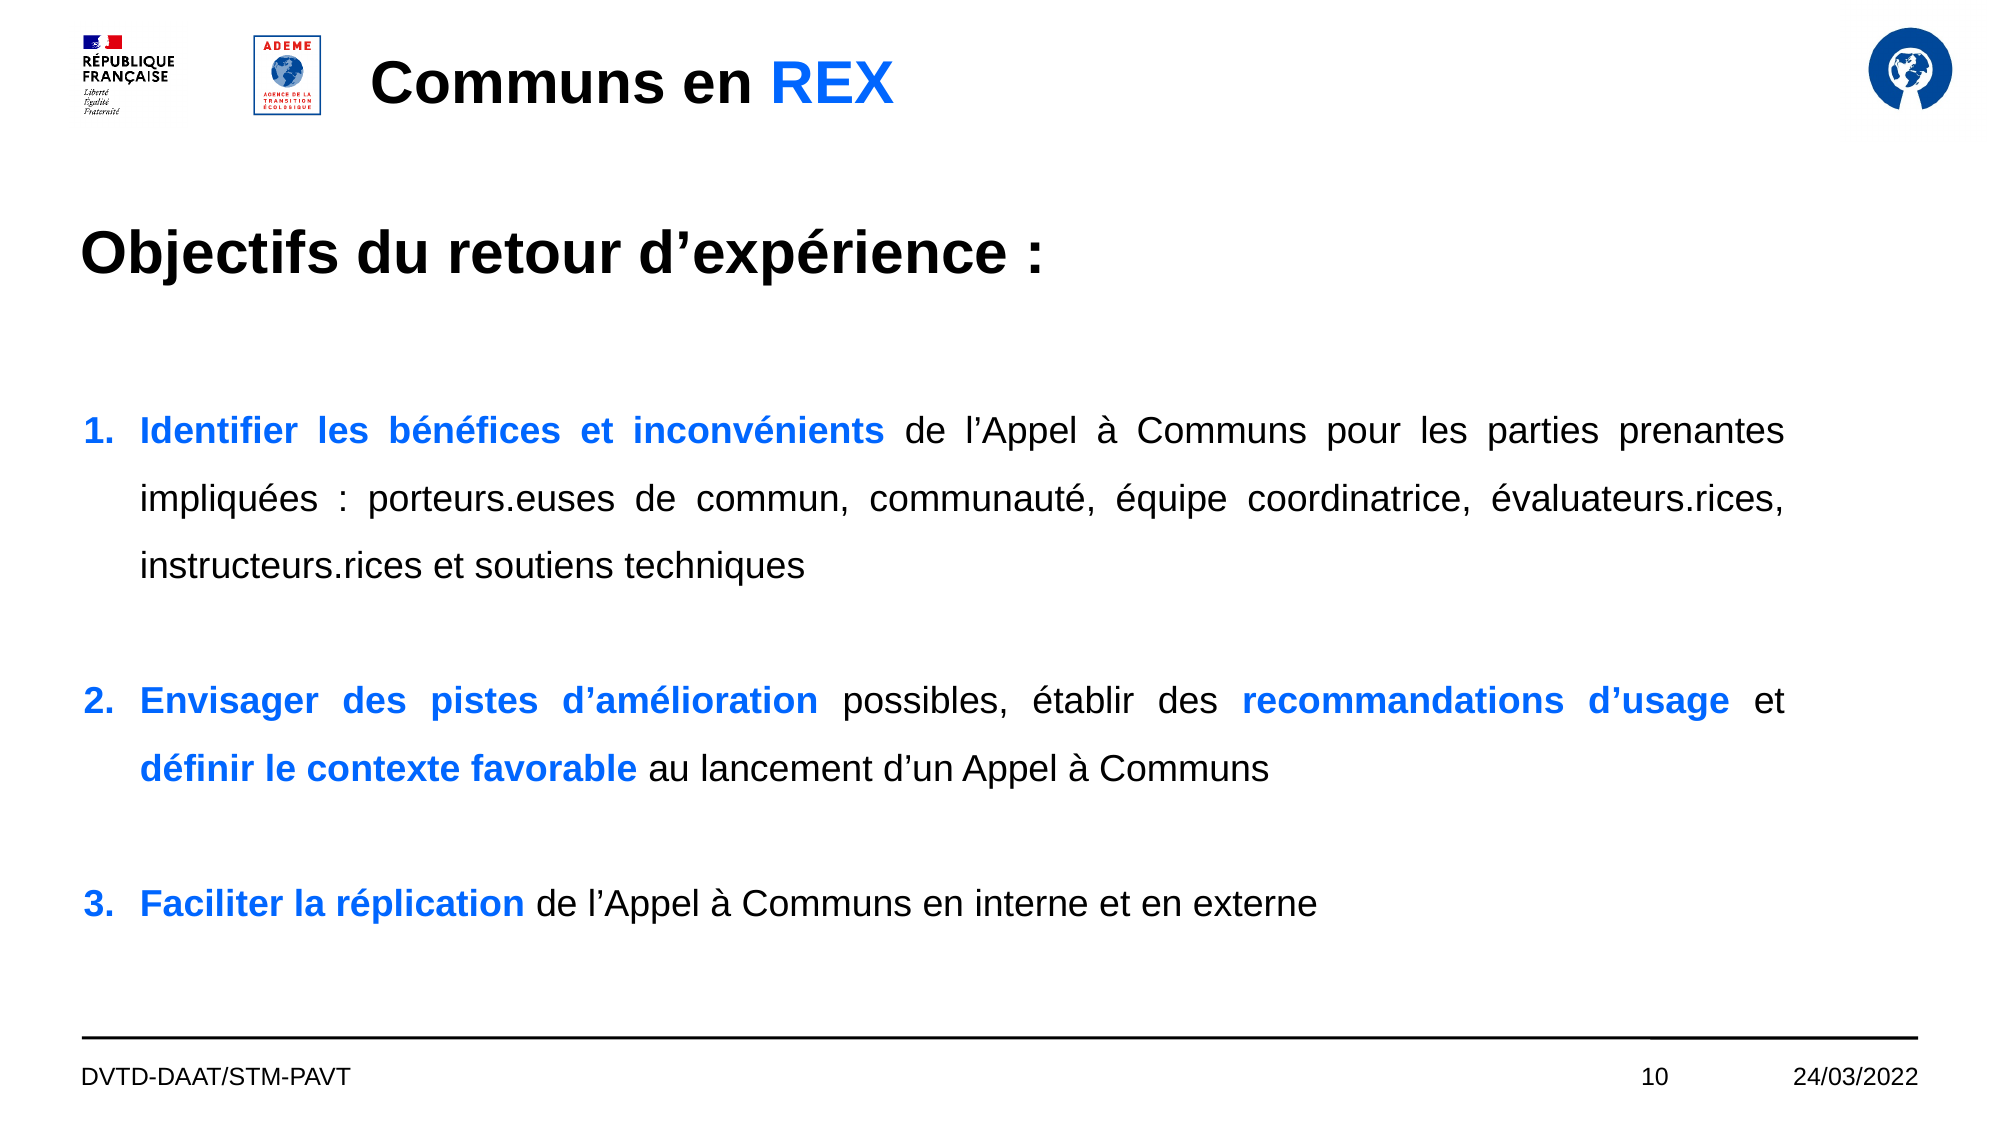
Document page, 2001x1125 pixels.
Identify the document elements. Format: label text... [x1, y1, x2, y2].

picture [244, 26, 330, 98]
text_box Communs en REX [355, 20, 1836, 124]
slide_number 24/03/2022 [1746, 1045, 1935, 1105]
text_box Identifier les bénéfices et inconvénients de l’Appel à Communs pour les parties prenantes impliquées : porteurs.euses de commun, communauté, équipe coordinatrice, évaluateurs.rices, instructeurs.rices et soutiens techniques Envisager des pistes d’amélioration possibles, établir des recommandations d’usage et définir le contexte favorable au lancement d’un Appel à Communs Faciliter la réplication de l’Appel à Communs en interne et en externe [68, 376, 1800, 977]
title Objectifs du retour d’expérience : [65, 98, 1800, 367]
slide_number <number> [1566, 1045, 1684, 1105]
footer DVTD-DAAT/STM-PAVT [65, 1045, 737, 1105]
picture [1840, 0, 1987, 142]
picture [69, 21, 188, 98]
